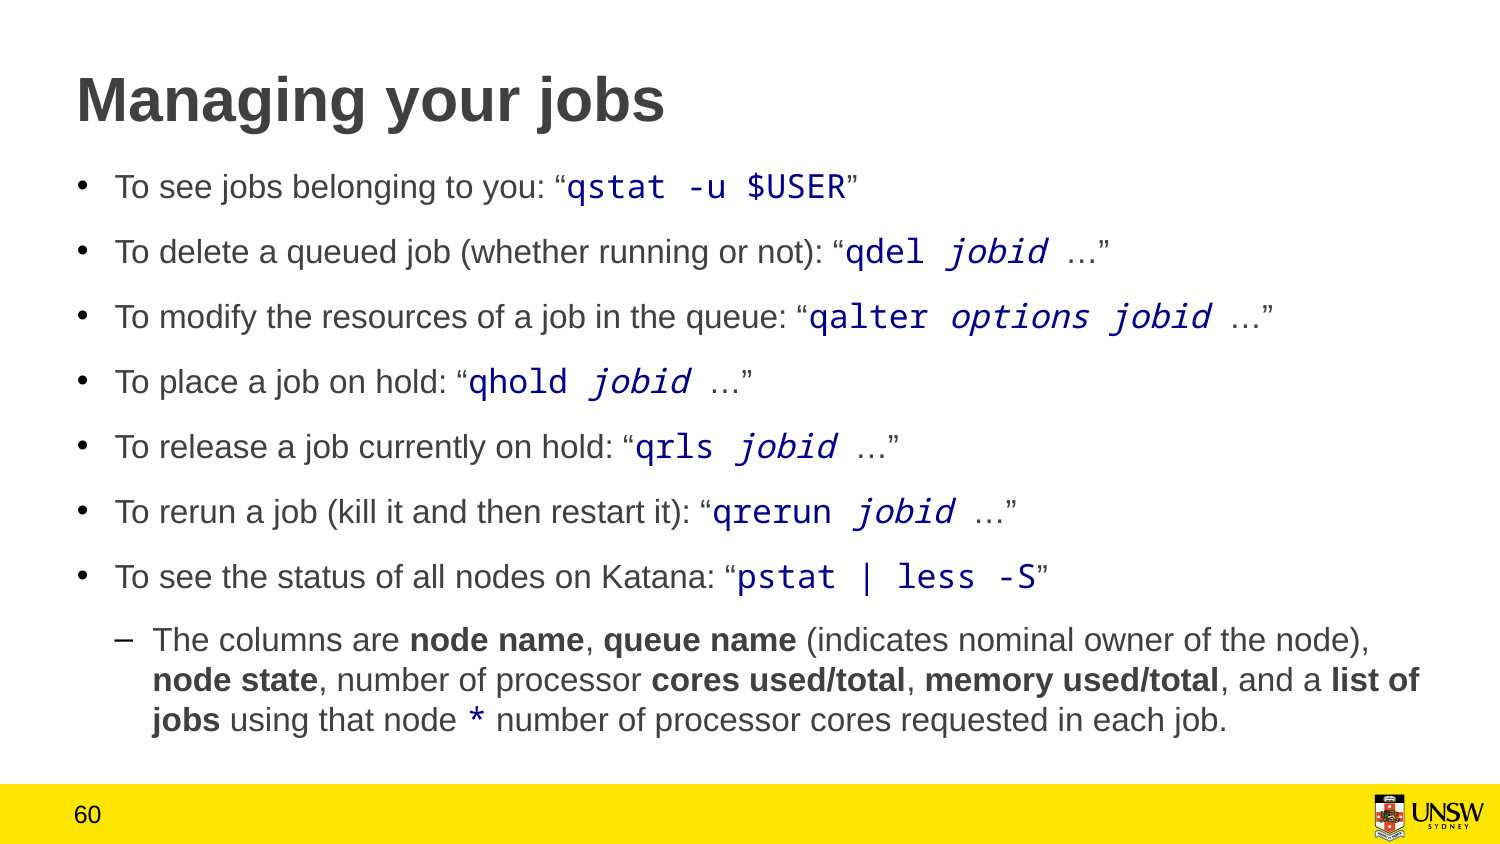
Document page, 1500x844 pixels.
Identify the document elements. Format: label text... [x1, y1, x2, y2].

title Managing your jobs [76, 59, 1427, 136]
list To see jobs belonging to you: “qstat -u $USER” To delete a queued job (whether running or not): “qdel jobid …” To modify the resources of a job in the queue: “qalter options jobid …” To place a job on hold: “qhold jobid …” To release a job currently on hold: “qrls jobid …” To rerun a job (kill it and then restart it): “qrerun jobid …” To see the status of all nodes on Katana: “pstat | less -S” The columns are node name, queue name (indicates nominal owner of the node), node state, number of processor cores used/total, memory used/total, and a list of jobs using that node * number of processor cores requested in each job. [76, 165, 1424, 756]
text_box <number> [59, 791, 219, 839]
picture [0, 784, 1500, 844]
